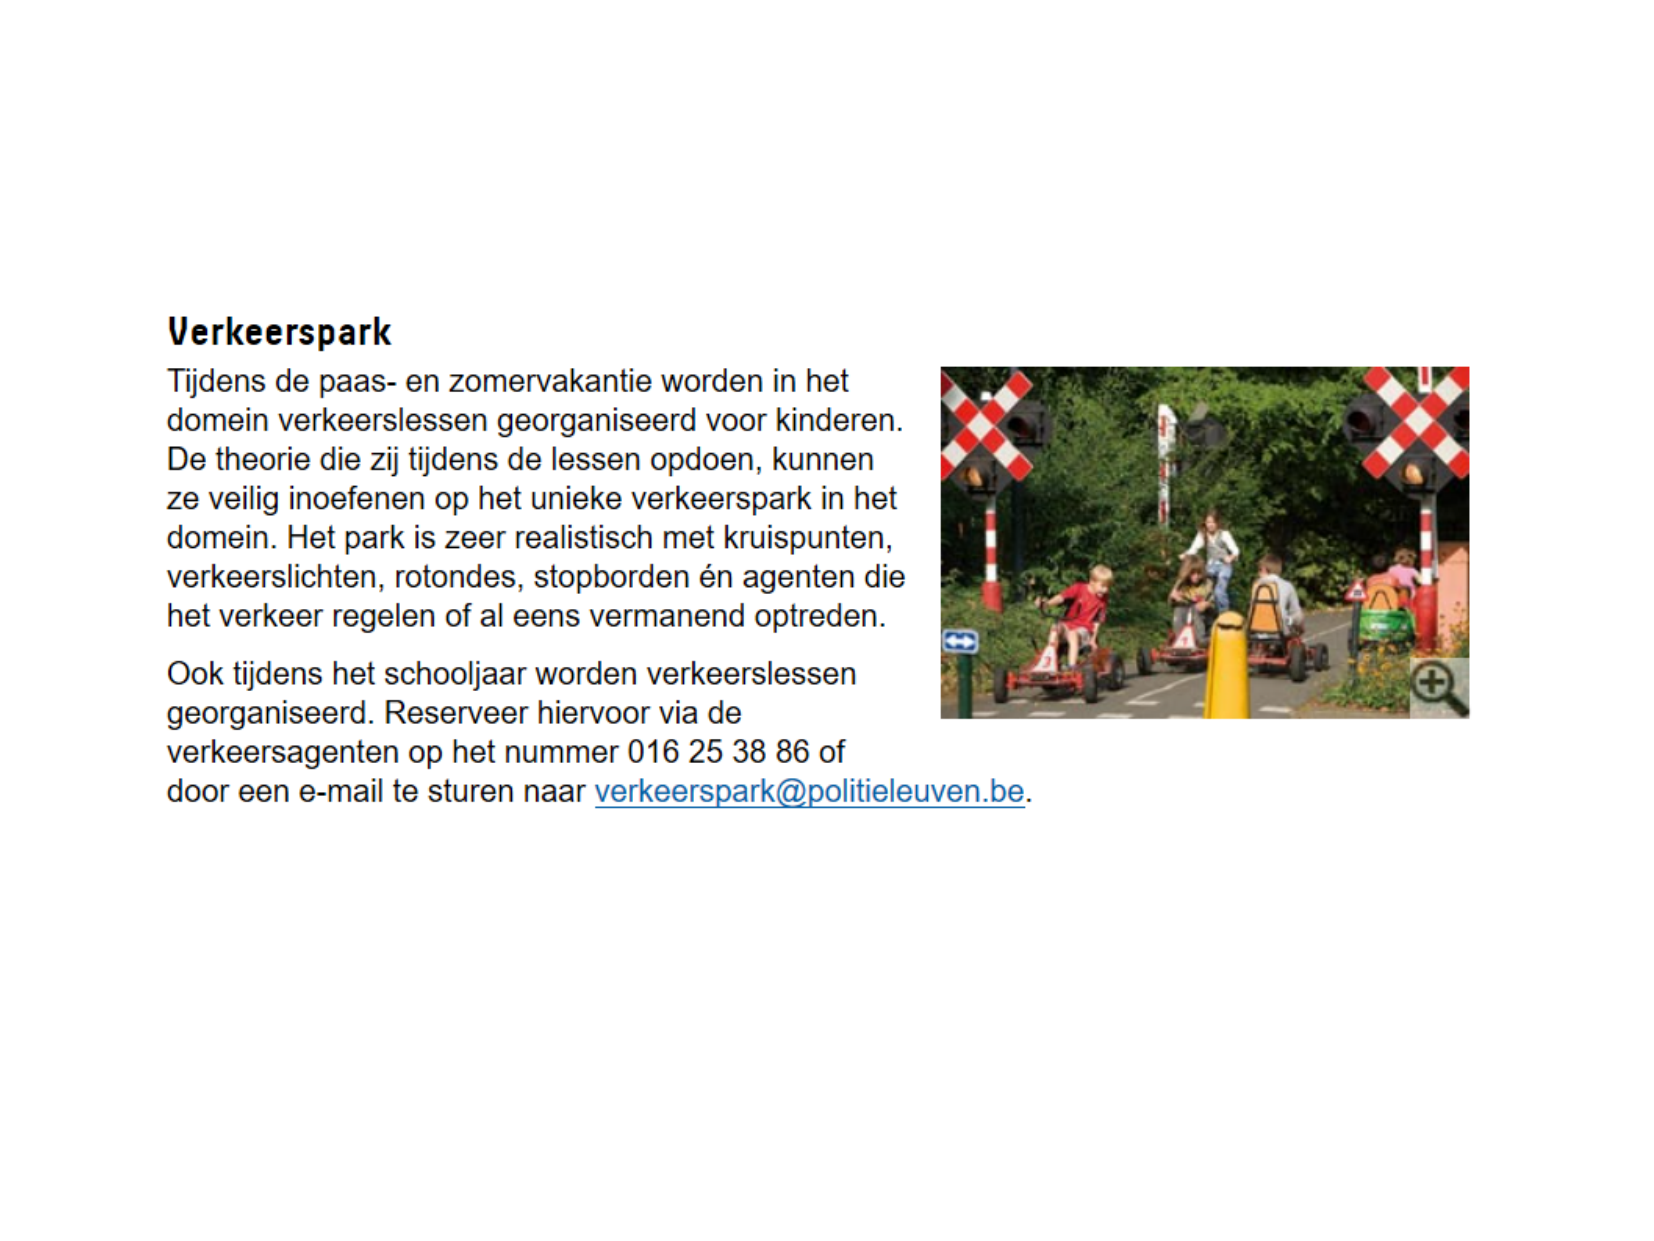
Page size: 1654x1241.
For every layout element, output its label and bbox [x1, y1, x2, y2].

picture [145, 295, 1501, 835]
